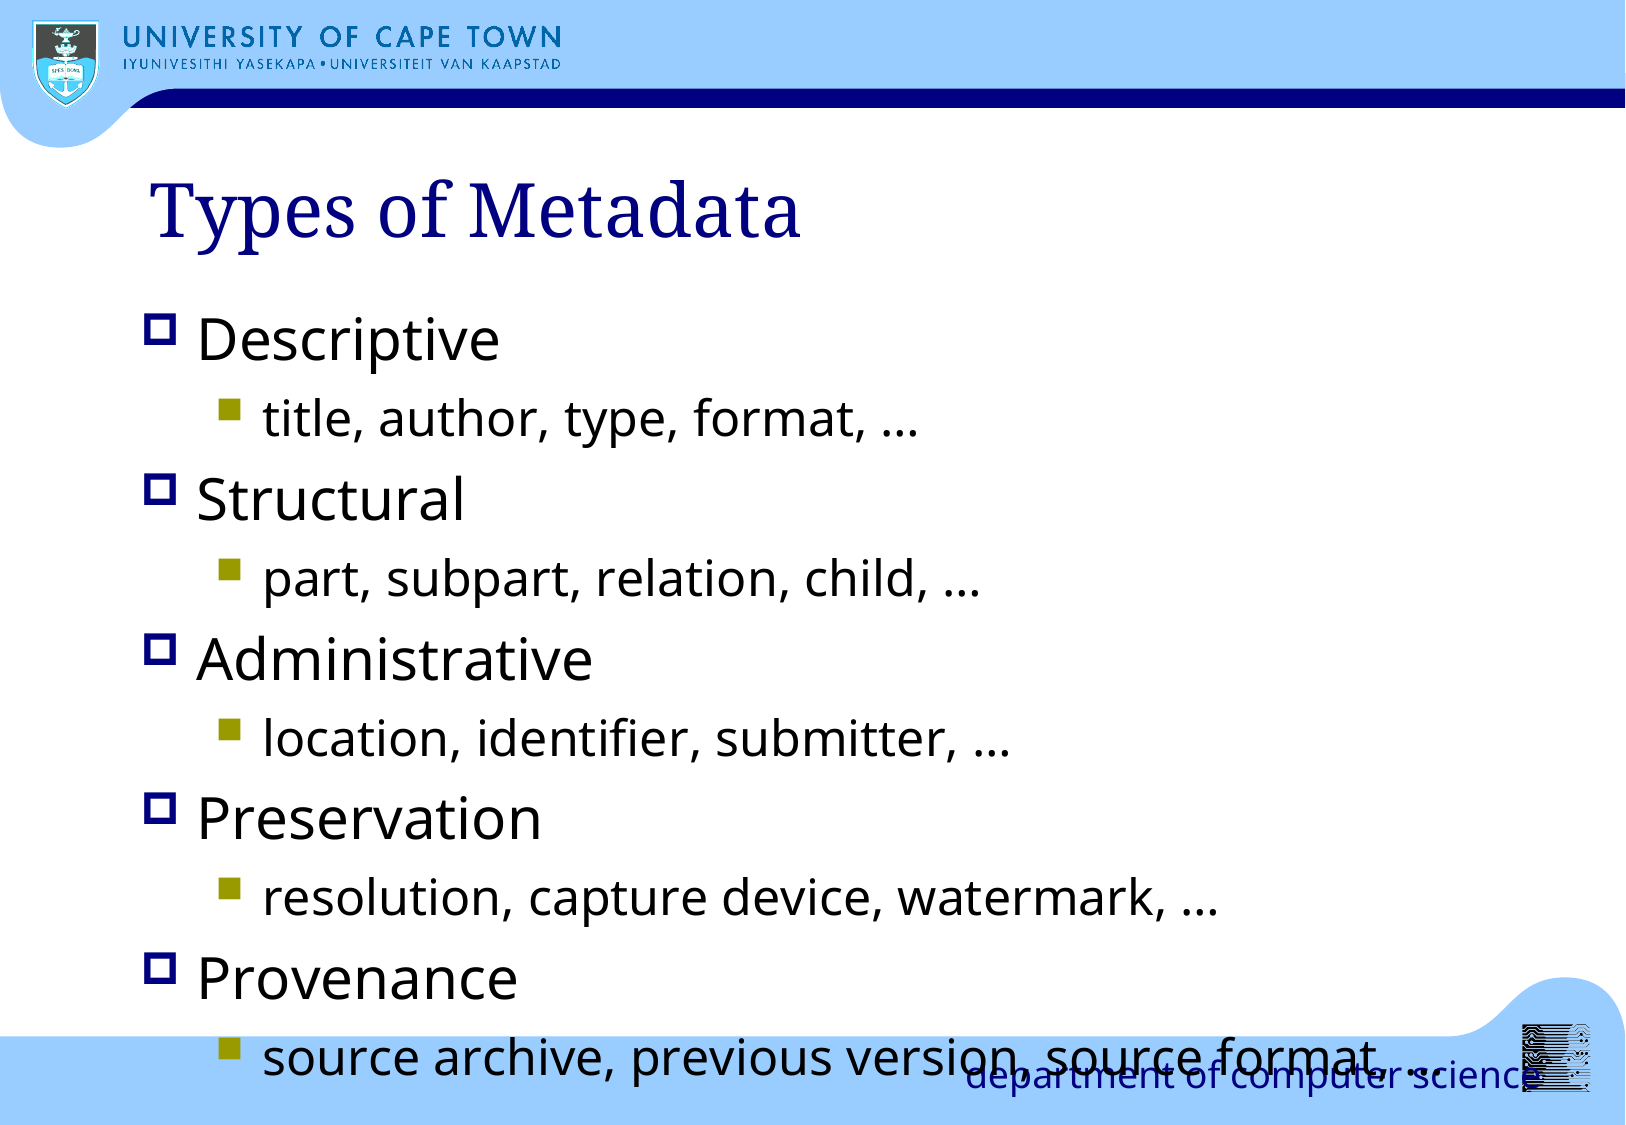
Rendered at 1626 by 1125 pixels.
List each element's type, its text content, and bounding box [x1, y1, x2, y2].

picture [1522, 1024, 1591, 1092]
picture [120, 23, 563, 71]
picture [1526, 1070, 1536, 1076]
list Descriptive title, author, type, format, … Structural part, subpart, relation, child, … Administrative location, identifier, submitter, … Preservation resolution, capture device, watermark, … Provenance source archive, previous version, source format, … [125, 296, 1570, 1024]
title Types of Metadata [134, 140, 1571, 268]
